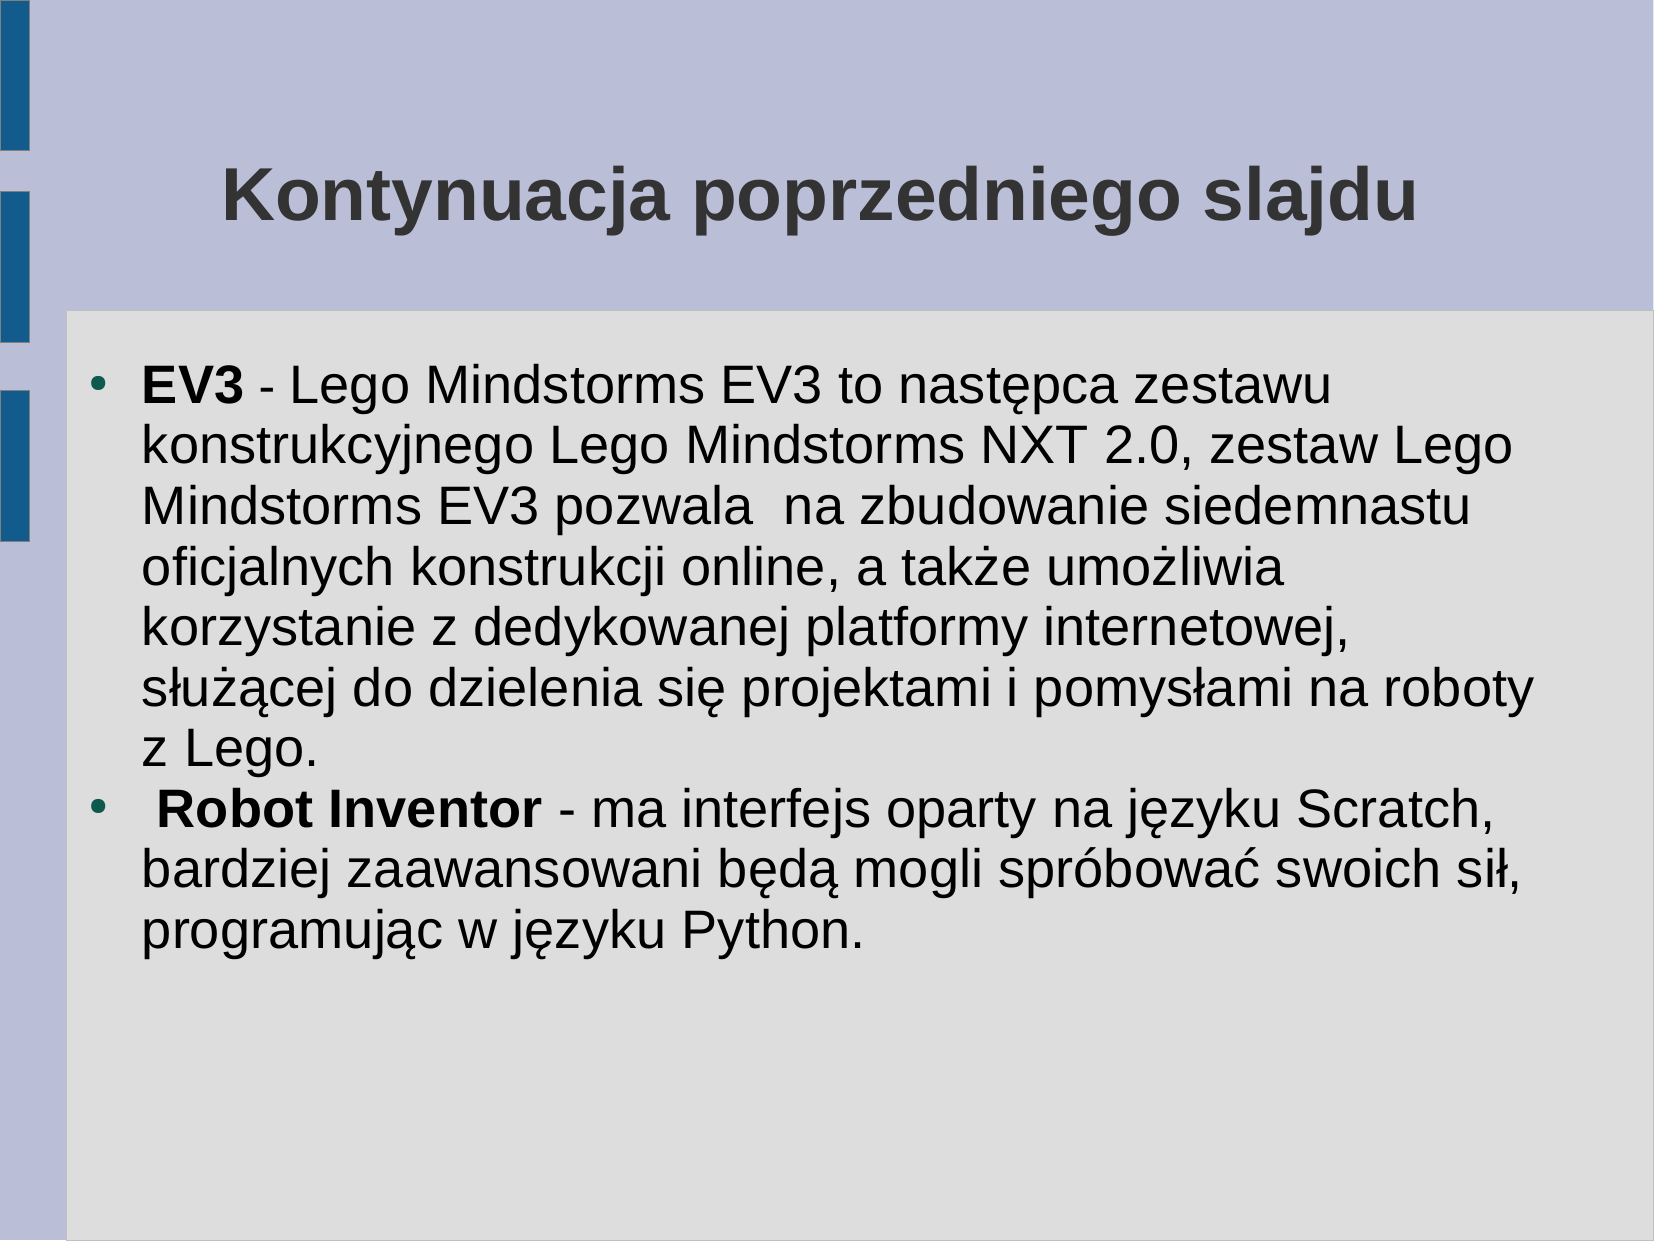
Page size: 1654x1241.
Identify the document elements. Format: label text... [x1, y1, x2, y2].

list EV3 - Lego Mindstorms EV3 to następca zestawu konstrukcyjnego Lego Mindstorms NXT 2.0, zestaw Lego Mindstorms EV3 pozwala na zbudowanie siedemnastu oficjalnych konstrukcji online, a także umożliwia korzystanie z dedykowanej platformy internetowej, służącej do dzielenia się projektami i pomysłami na roboty z Lego. Robot Inventor - ma interfejs oparty na języku Scratch, bardziej zaawansowani będą mogli spróbować swoich sił, programując w języku Python. [70, 354, 1560, 1173]
title Kontynuacja poprzedniego slajdu [121, 91, 1534, 299]
